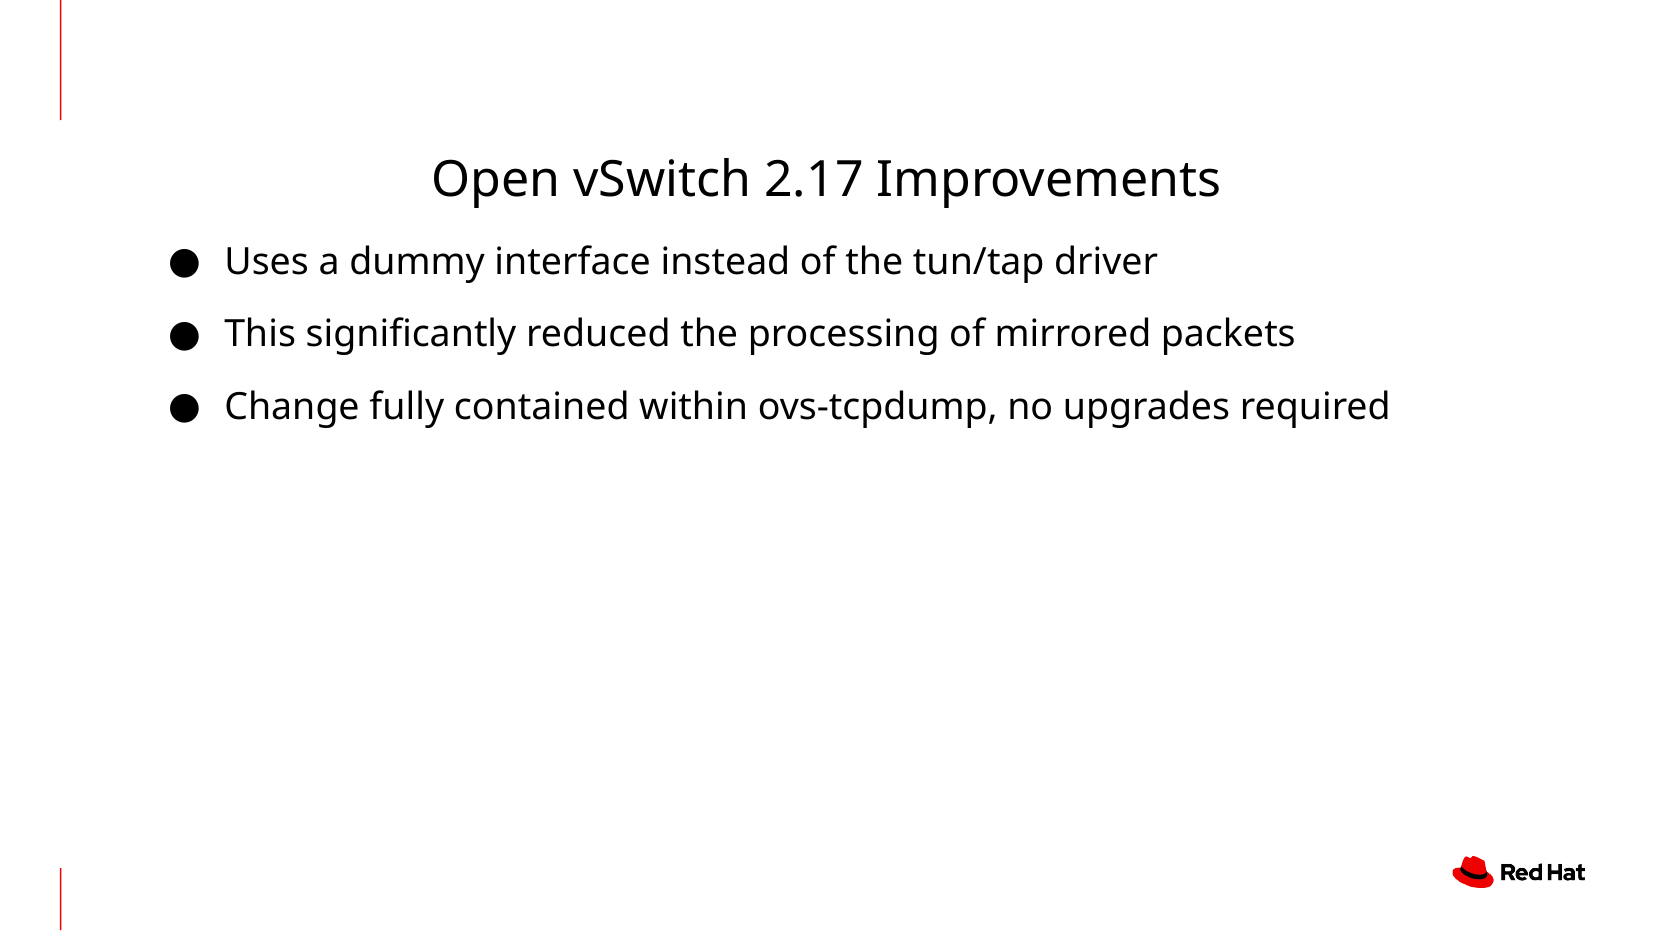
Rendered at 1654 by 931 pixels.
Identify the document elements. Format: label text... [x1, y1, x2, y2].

text_box Uses a dummy interface instead of the tun/tap driver This significantly reduced the processing of mirrored packets Change fully contained within ovs-tcpdump, no upgrades required [149, 229, 1504, 773]
title Open vSwitch 2.17 Improvements [237, 128, 1416, 205]
picture [1452, 856, 1585, 888]
